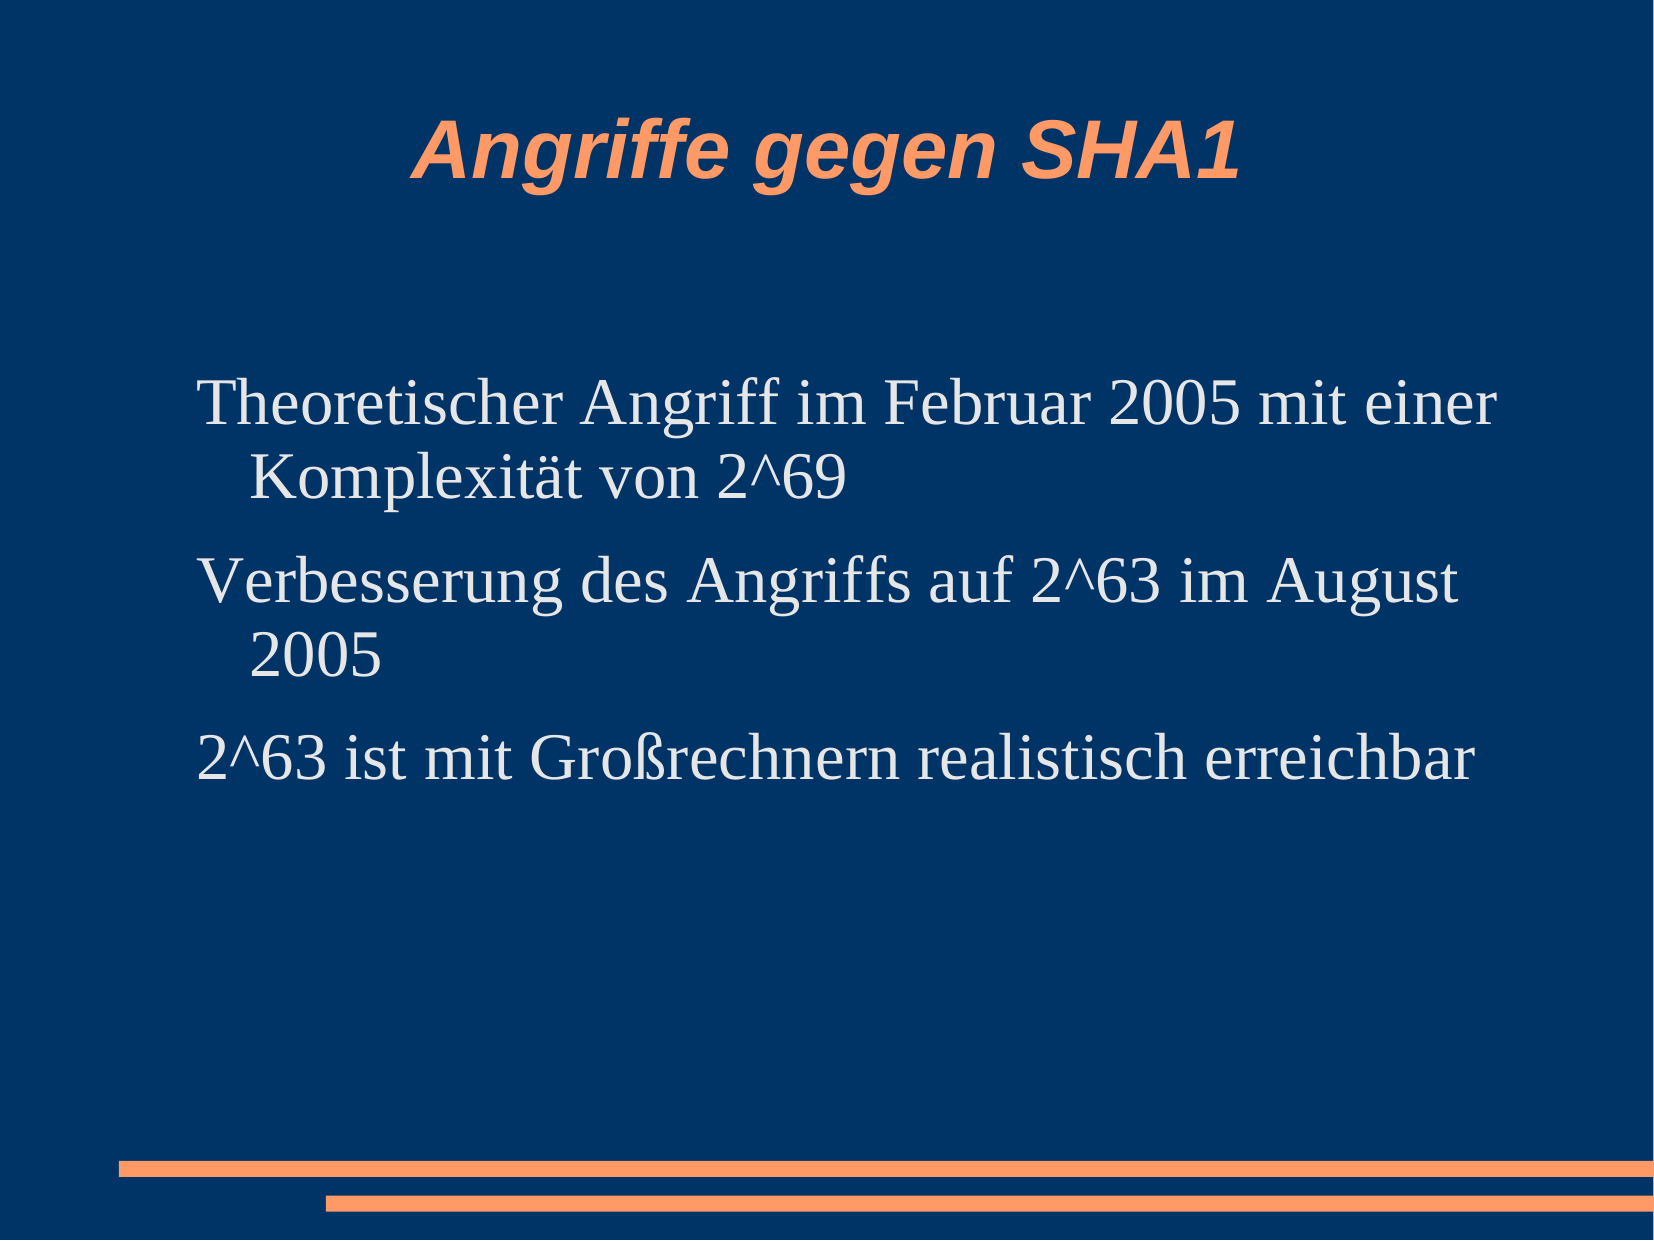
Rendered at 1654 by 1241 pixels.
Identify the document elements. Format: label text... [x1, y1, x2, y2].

title Angriffe gegen SHA1 [121, 46, 1534, 254]
list Theoretischer Angriff im Februar 2005 mit einer Komplexität von 2^69 Verbesserung des Angriffs auf 2^63 im August 2005 2^63 ist mit Großrechnern realistisch erreichbar [178, 364, 1570, 1147]
